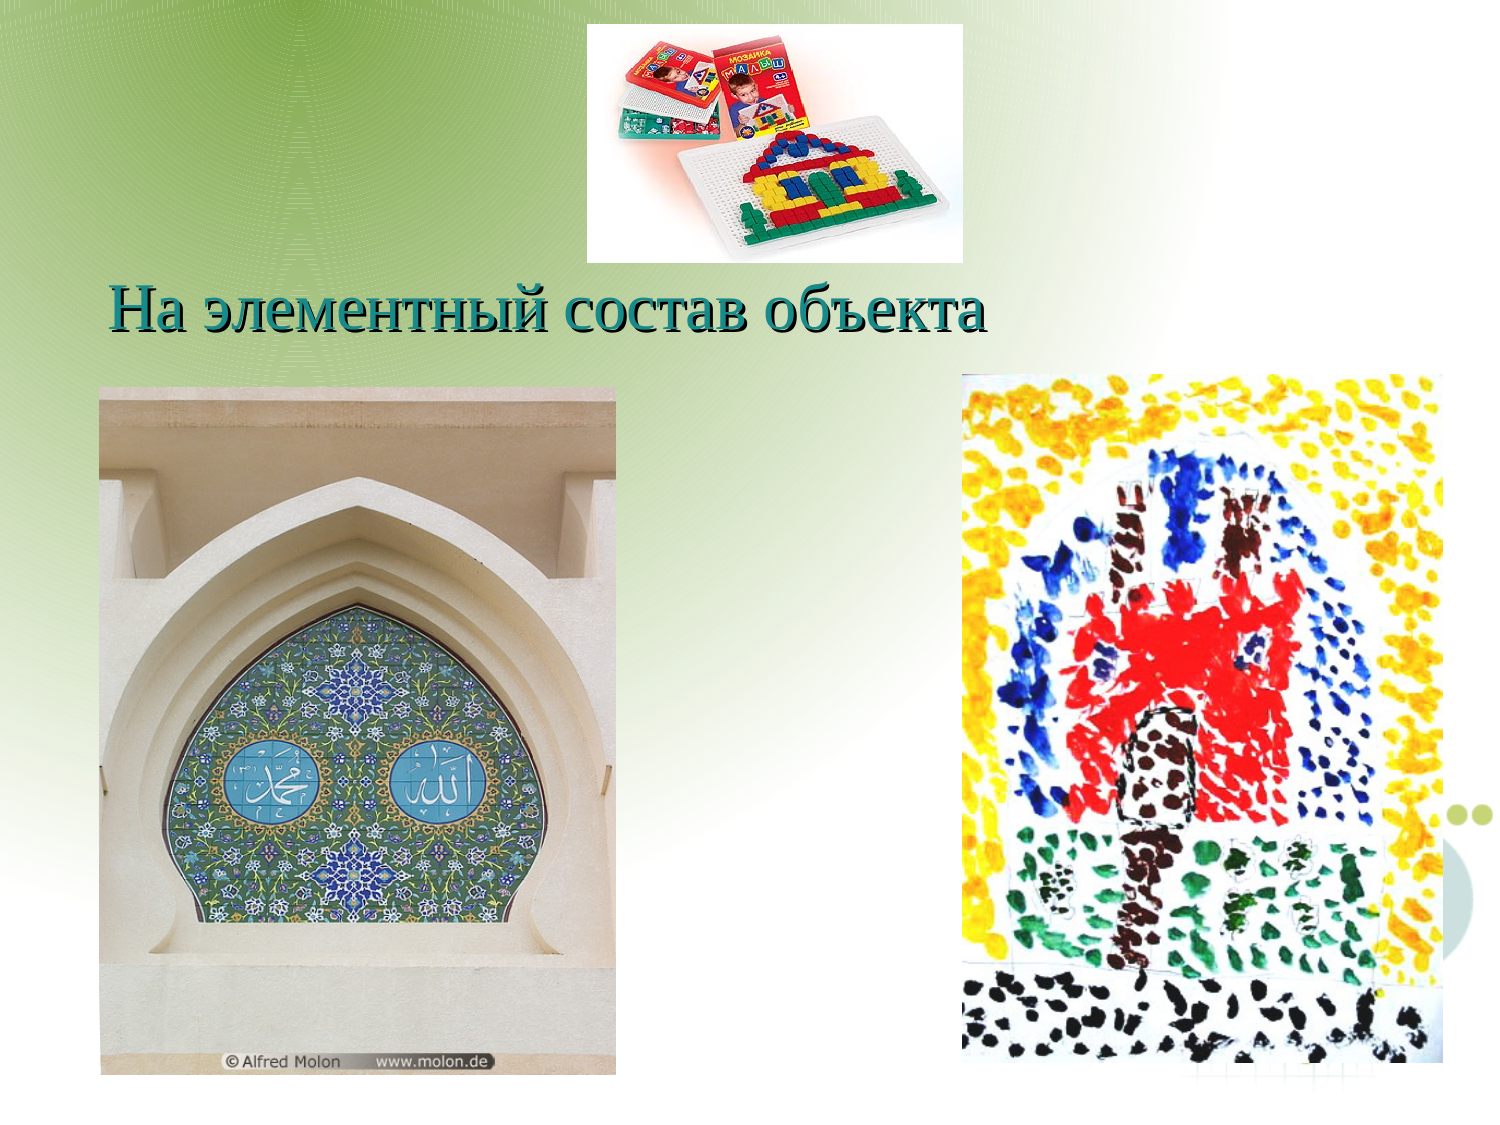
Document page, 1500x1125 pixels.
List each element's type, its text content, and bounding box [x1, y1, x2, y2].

picture [99, 387, 616, 1075]
title [963, 45, 1426, 233]
list На элементный состав объекта [75, 262, 1426, 1006]
title [75, 45, 587, 233]
picture [962, 374, 1500, 1098]
picture [587, 24, 963, 263]
